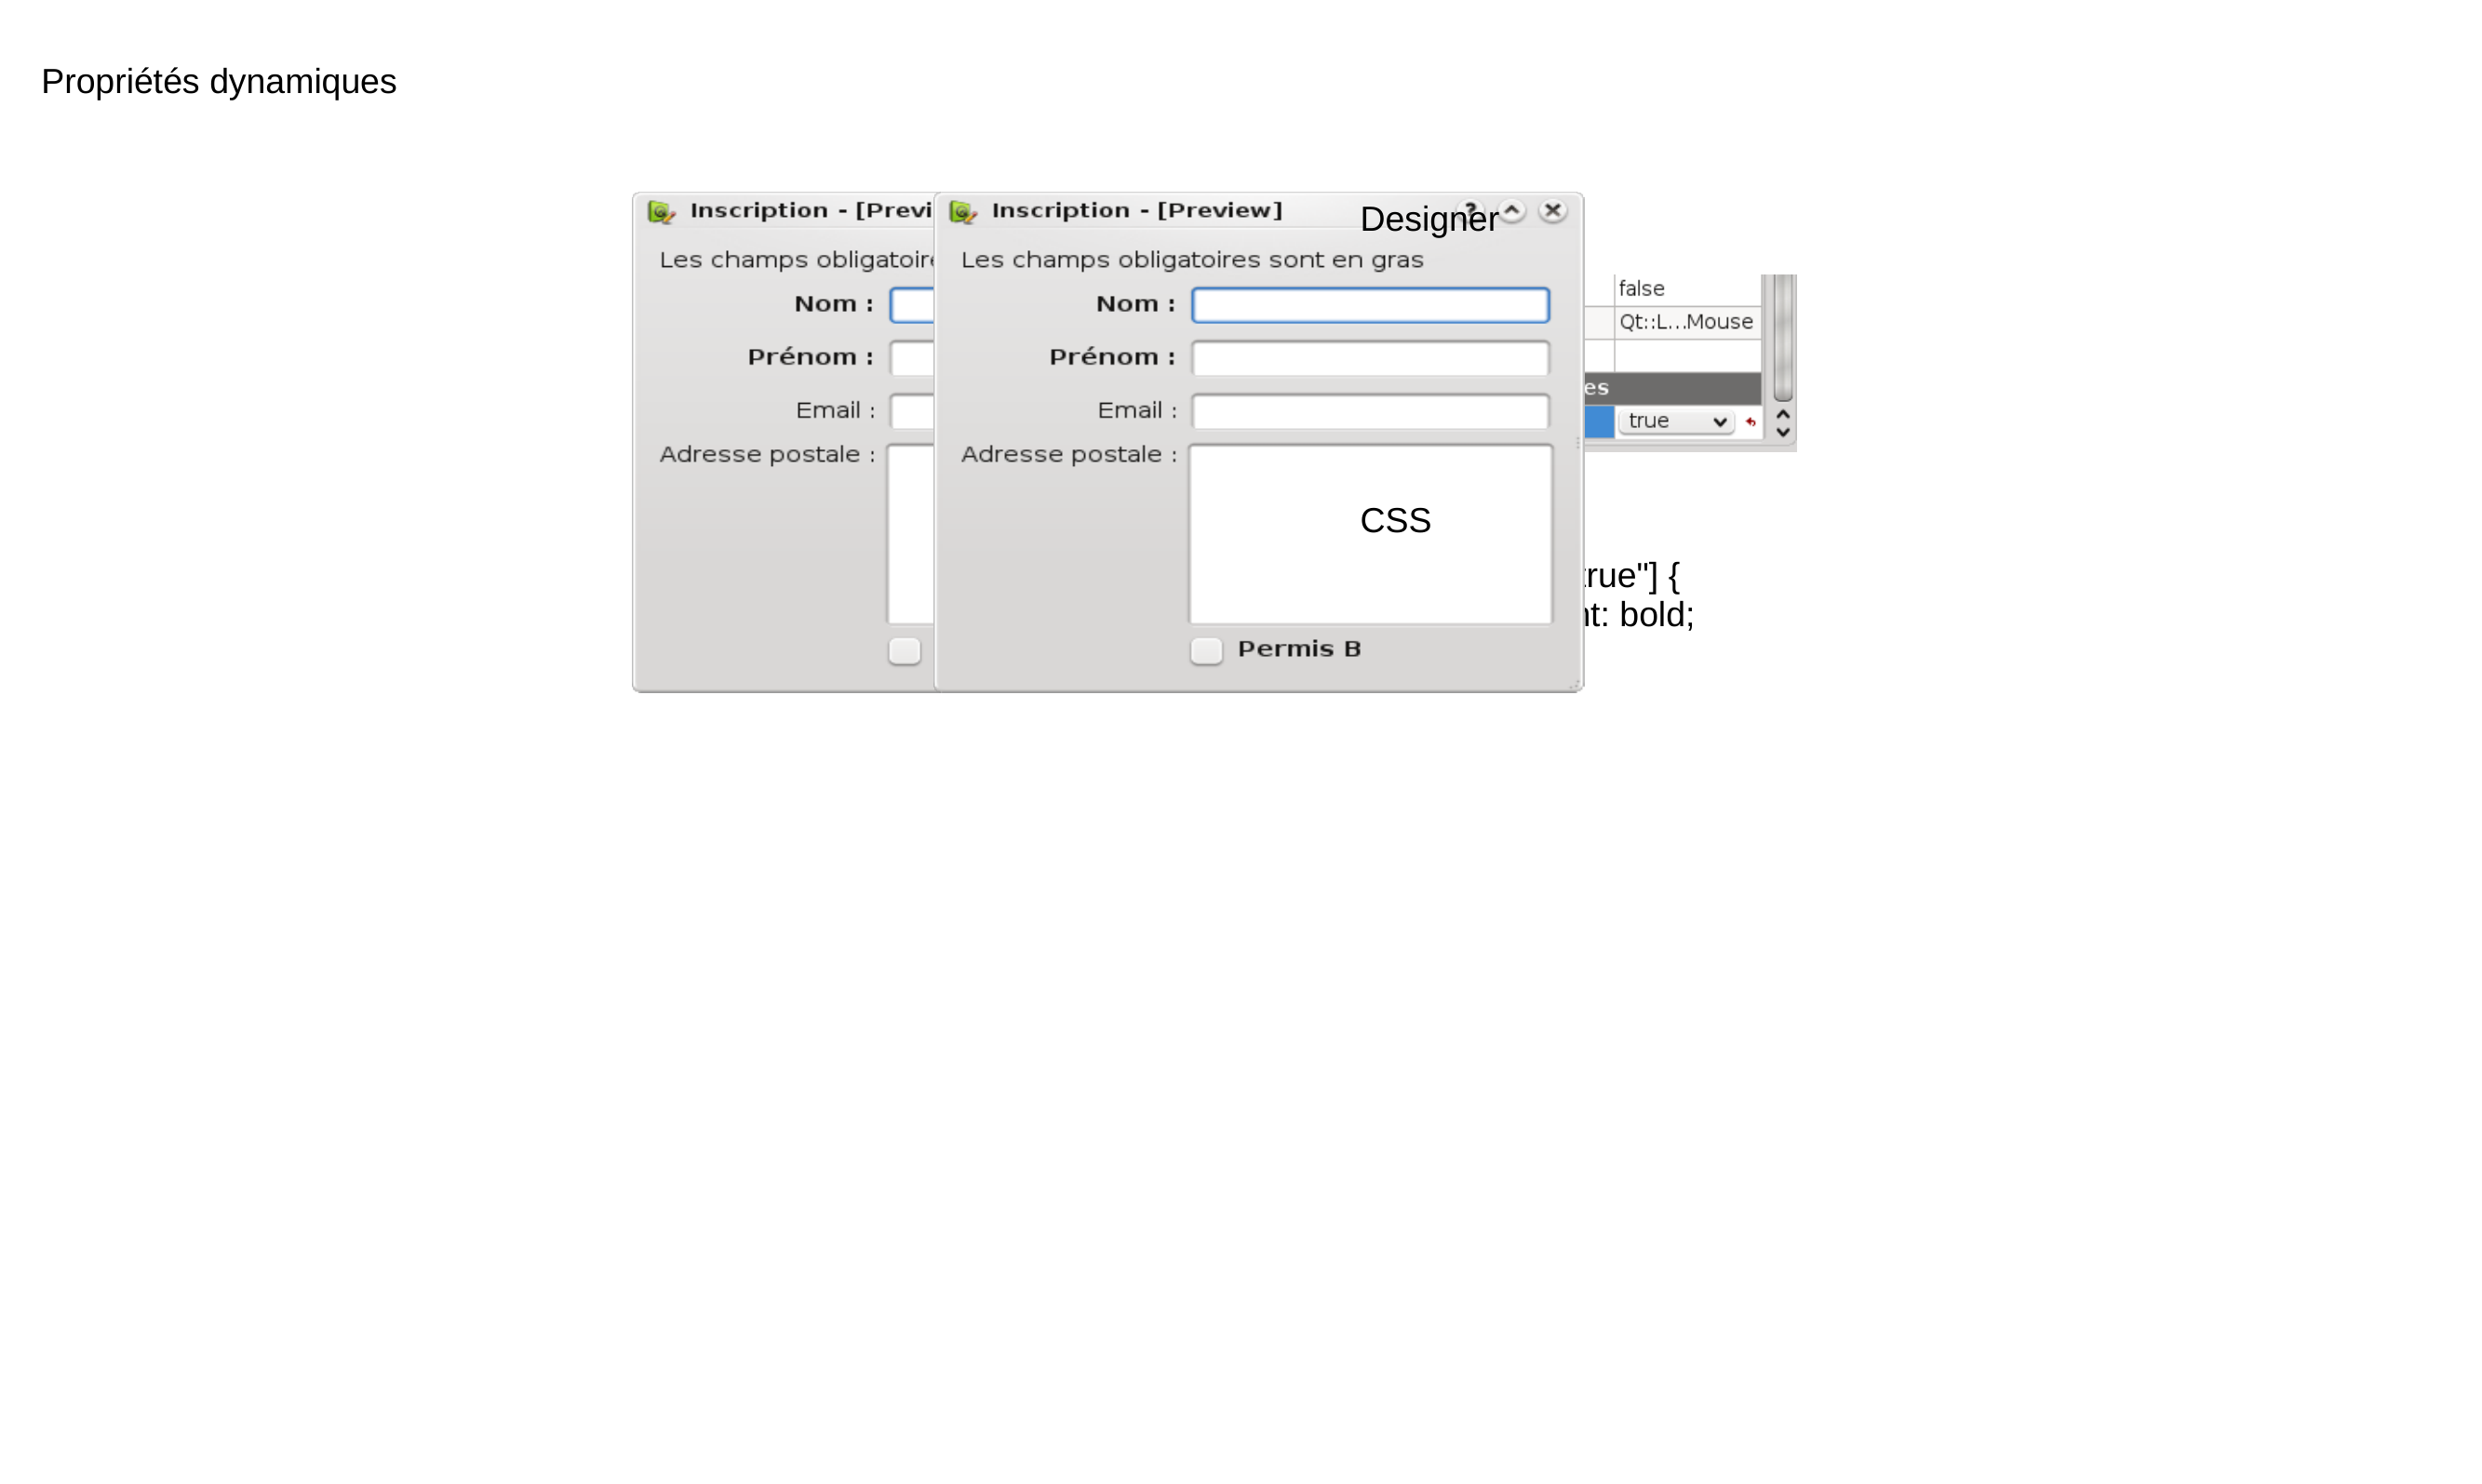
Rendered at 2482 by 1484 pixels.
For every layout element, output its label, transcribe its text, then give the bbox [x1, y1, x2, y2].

text_box Propriétés dynamiques [27, 55, 2446, 166]
text_box CSS [1346, 494, 1622, 566]
text_box Designer [1346, 192, 1842, 262]
text_box *[obligatoire="true"] { font-weight: bold; } [1585, 549, 1869, 682]
picture [632, 192, 1797, 693]
